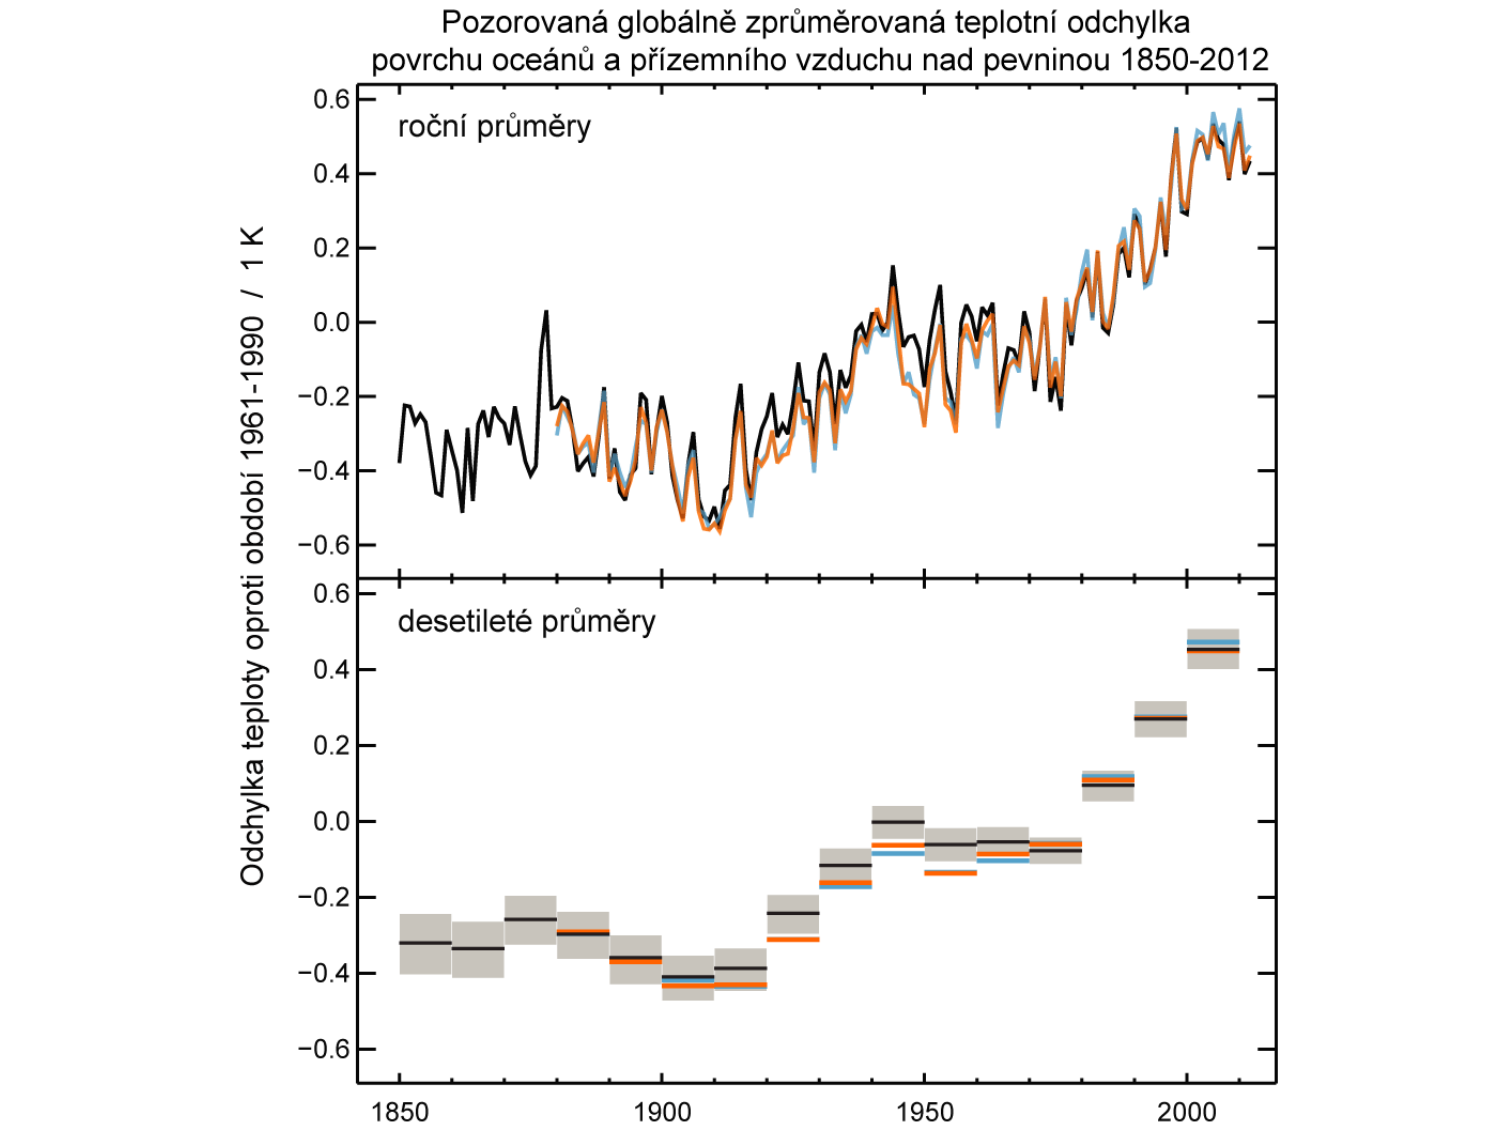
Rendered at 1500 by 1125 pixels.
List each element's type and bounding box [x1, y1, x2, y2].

picture [234, 4, 1280, 1125]
